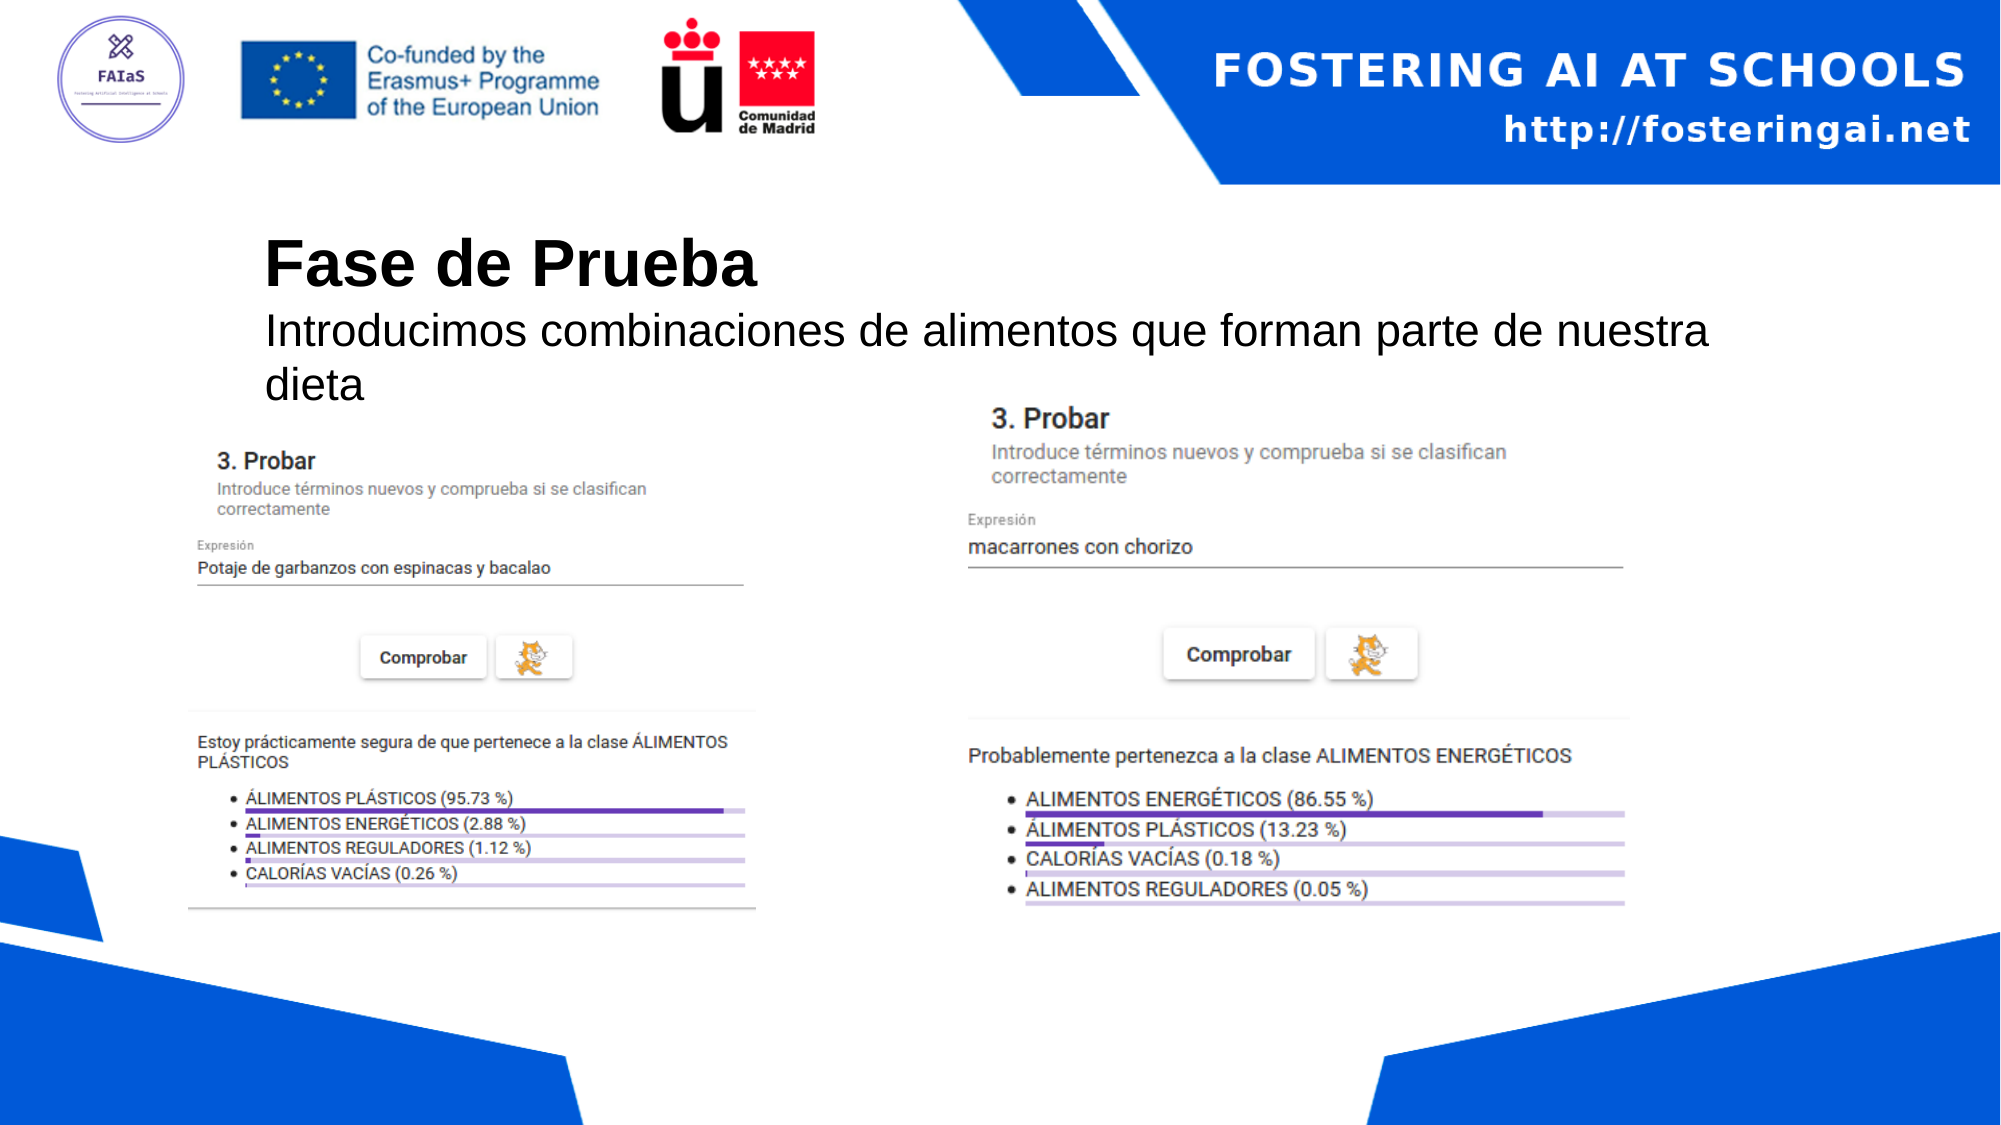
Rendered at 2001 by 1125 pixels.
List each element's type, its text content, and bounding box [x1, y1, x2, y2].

subtitle Fase de Prueba Introducimos combinaciones de alimentos que forman parte de nuestra dieta [249, 212, 1750, 945]
picture [0, 0, 2001, 1125]
